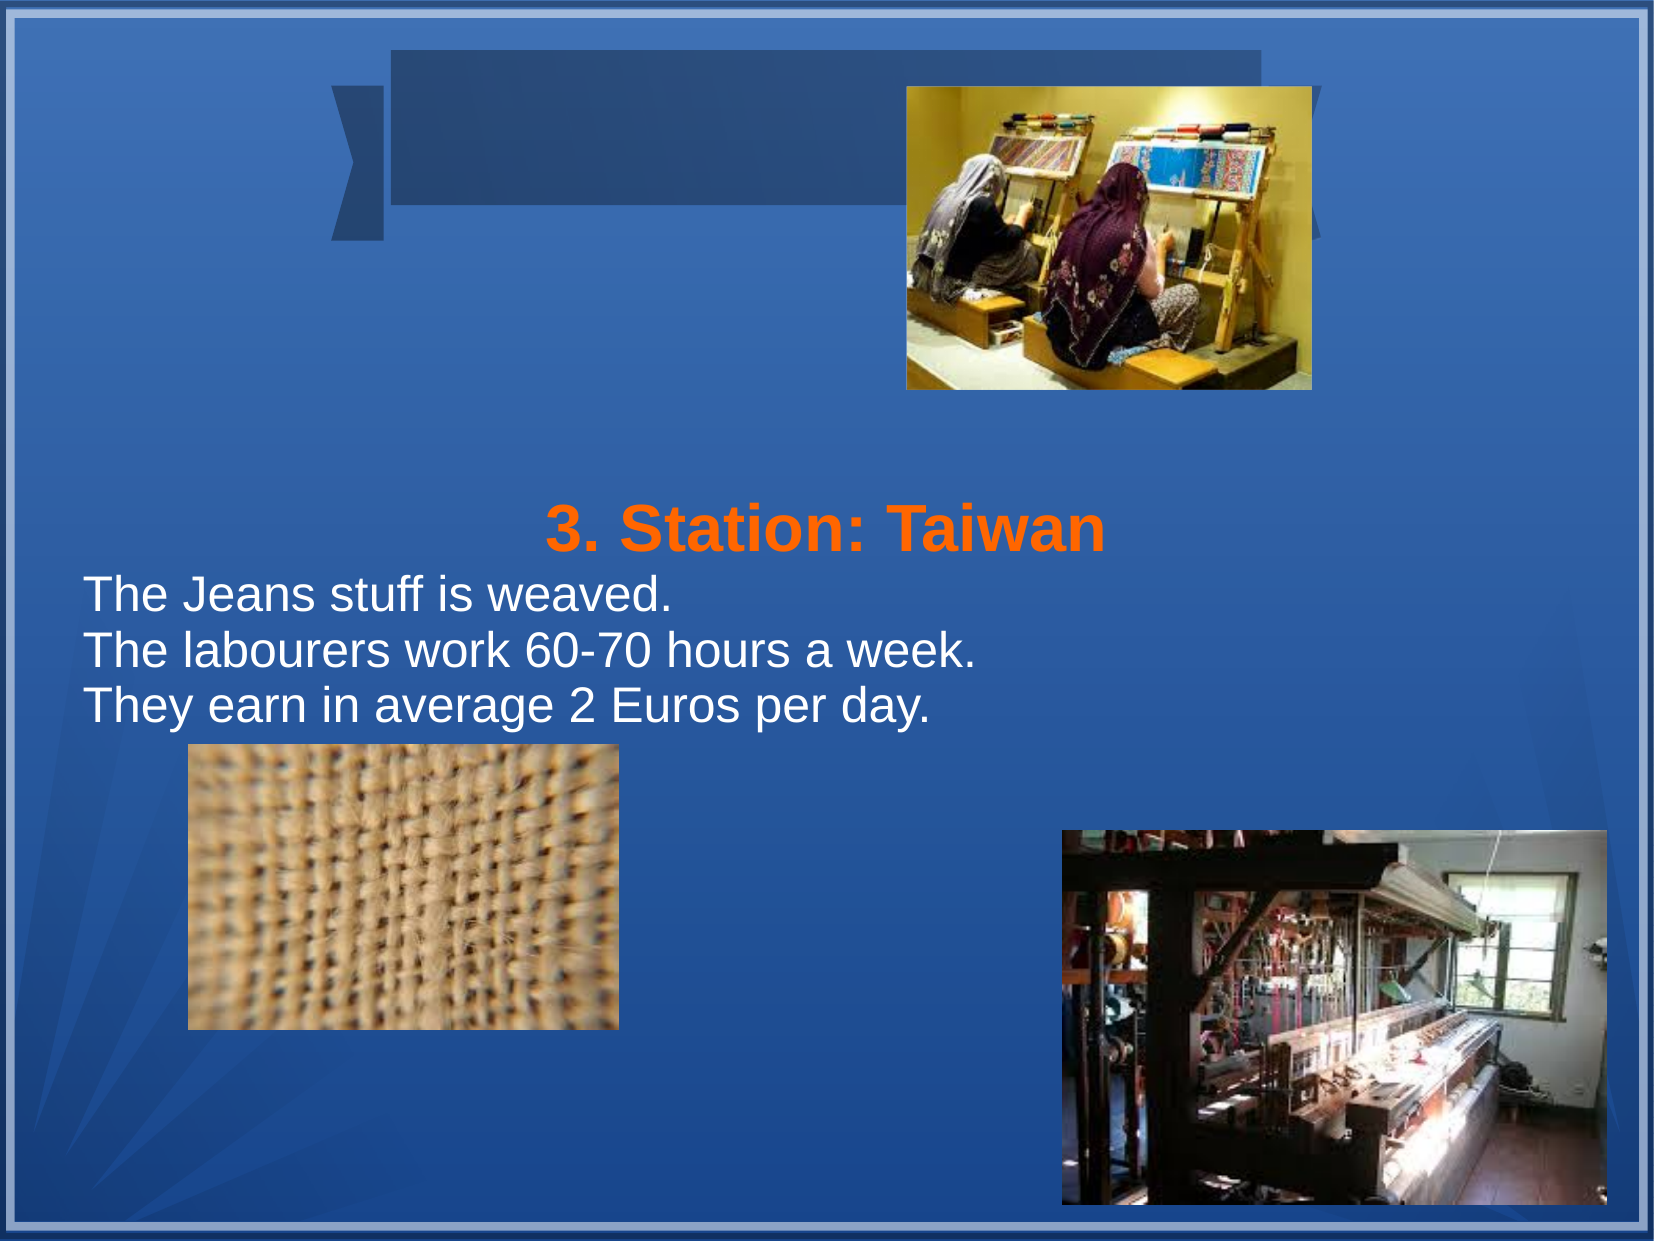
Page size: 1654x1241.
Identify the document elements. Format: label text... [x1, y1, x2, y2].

picture [188, 744, 619, 1030]
picture [906, 86, 1312, 390]
picture [1062, 830, 1607, 1205]
subtitle 3. Station: Taiwan The Jeans stuff is weaved. The labourers work 60-70 hours a week. They earn in average 2 Euros per day. [82, 290, 1571, 1010]
